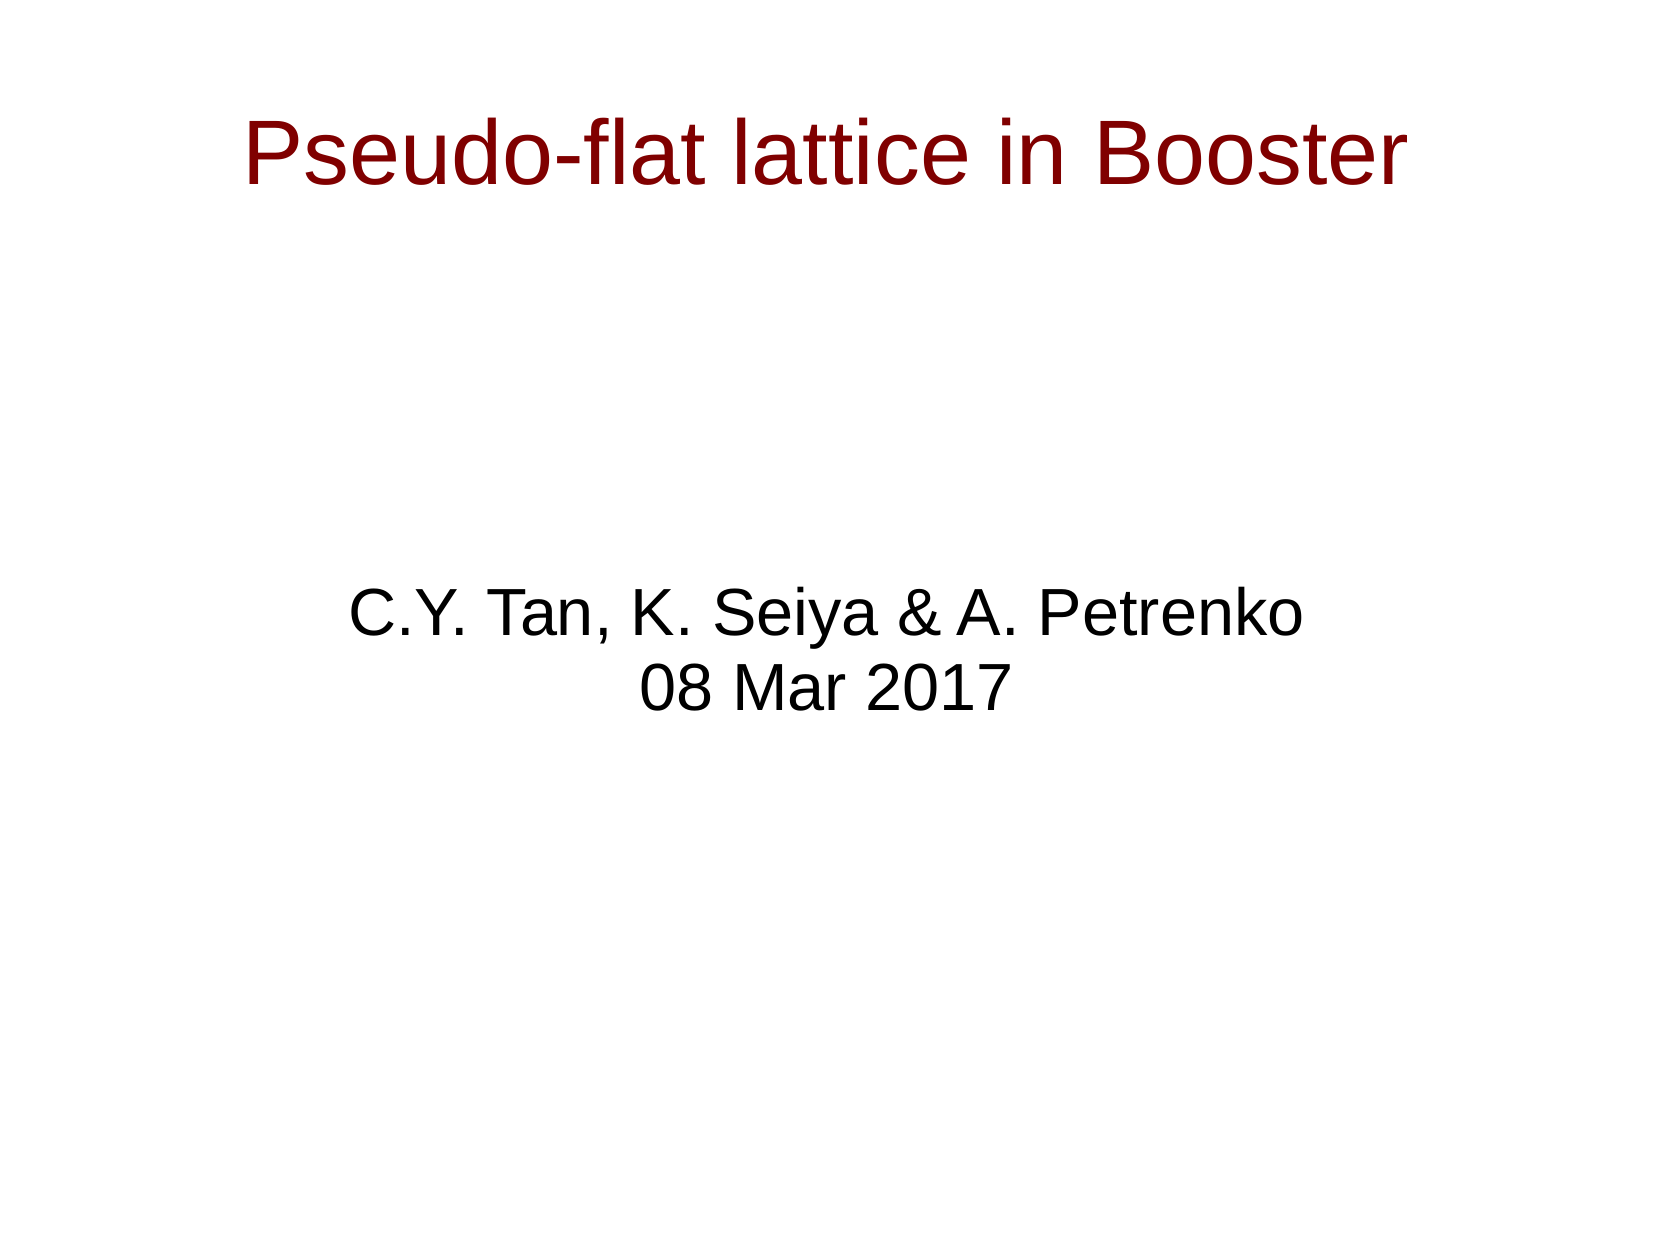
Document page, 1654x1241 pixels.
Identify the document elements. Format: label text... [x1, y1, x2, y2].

title Pseudo-flat lattice in Booster [82, 49, 1571, 257]
subtitle C.Y. Tan, K. Seiya & A. Petrenko 08 Mar 2017 [82, 290, 1571, 1010]
